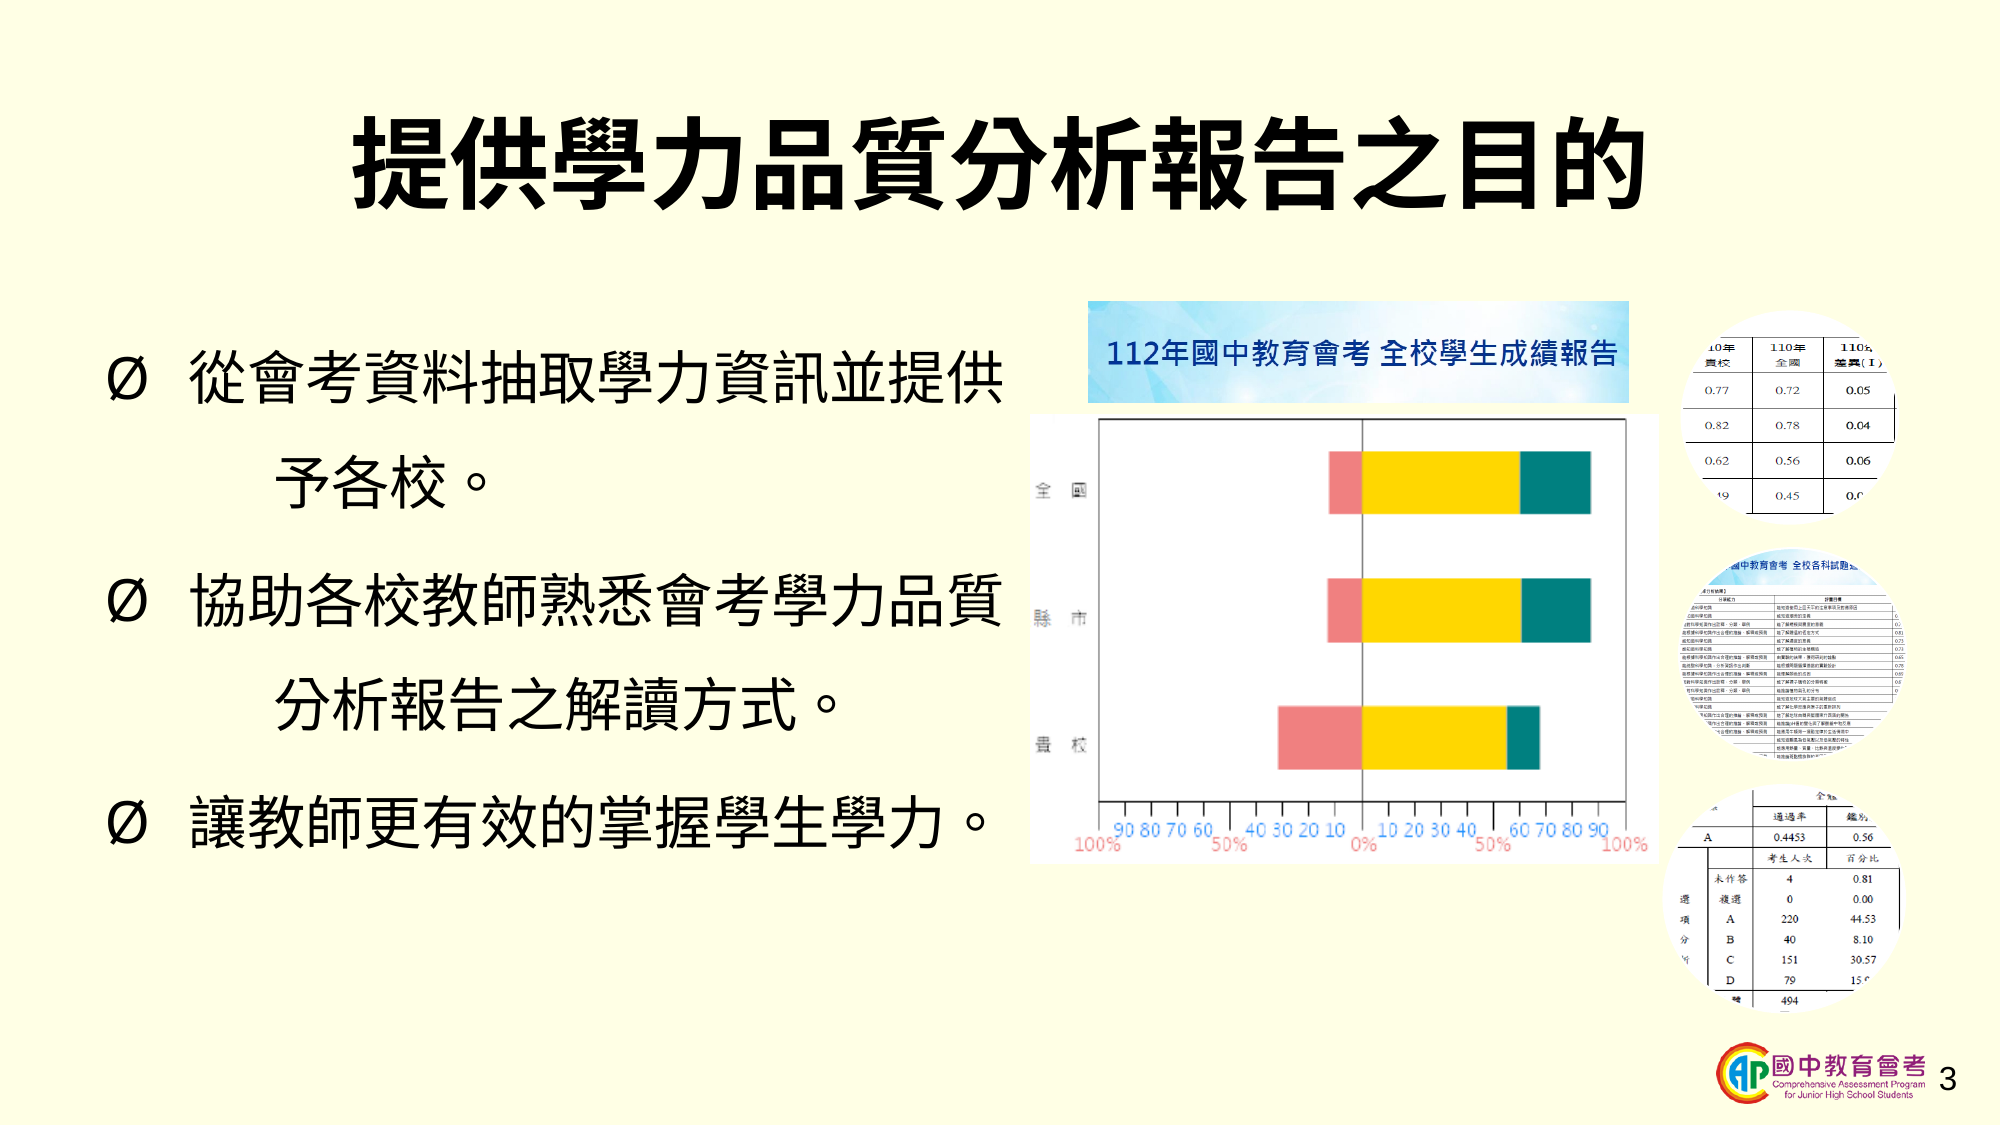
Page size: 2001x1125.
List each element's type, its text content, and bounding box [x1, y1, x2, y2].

text_box [1663, 785, 1906, 1013]
title 提供學力品質分析報告之目的 [137, 59, 1863, 278]
picture [1030, 414, 1659, 864]
picture [1088, 301, 1629, 403]
text_box 3 [1923, 1047, 2000, 1108]
text_box [1681, 311, 1899, 524]
text_box [1678, 548, 1907, 761]
list 從會考資料抽取學力資訊並提供予各校。 協助各校教師熟悉會考學力品質分析報告之解讀方式。 讓教師更有效的掌握學生學力。 [89, 299, 1032, 1014]
